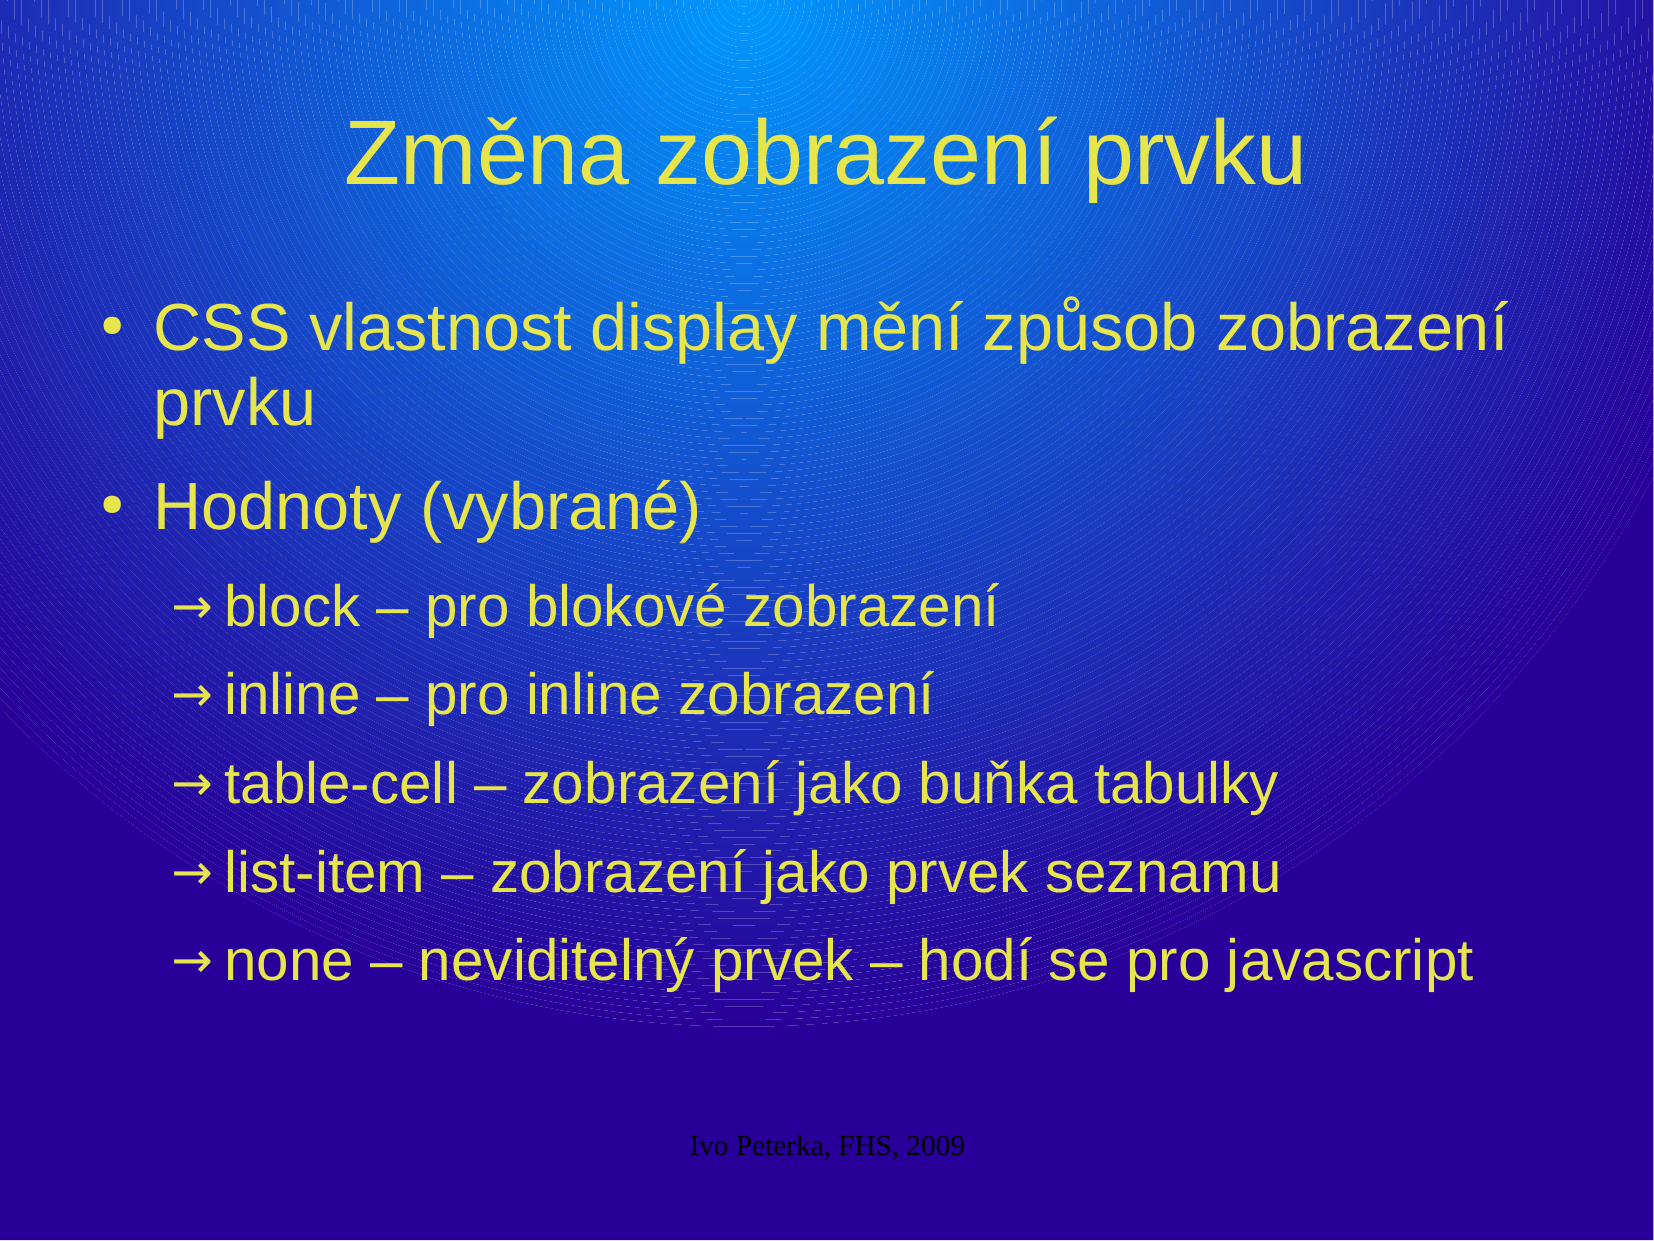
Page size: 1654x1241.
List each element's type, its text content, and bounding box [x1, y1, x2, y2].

title Změna zobrazení prvku [82, 56, 1571, 250]
list CSS vlastnost display mění způsob zobrazení prvku Hodnoty (vybrané) block – pro blokové zobrazení inline – pro inline zobrazení table-cell – zobrazení jako buňka tabulky list-item – zobrazení jako prvek seznamu none – neviditelný prvek – hodí se pro javascript [82, 290, 1571, 1094]
